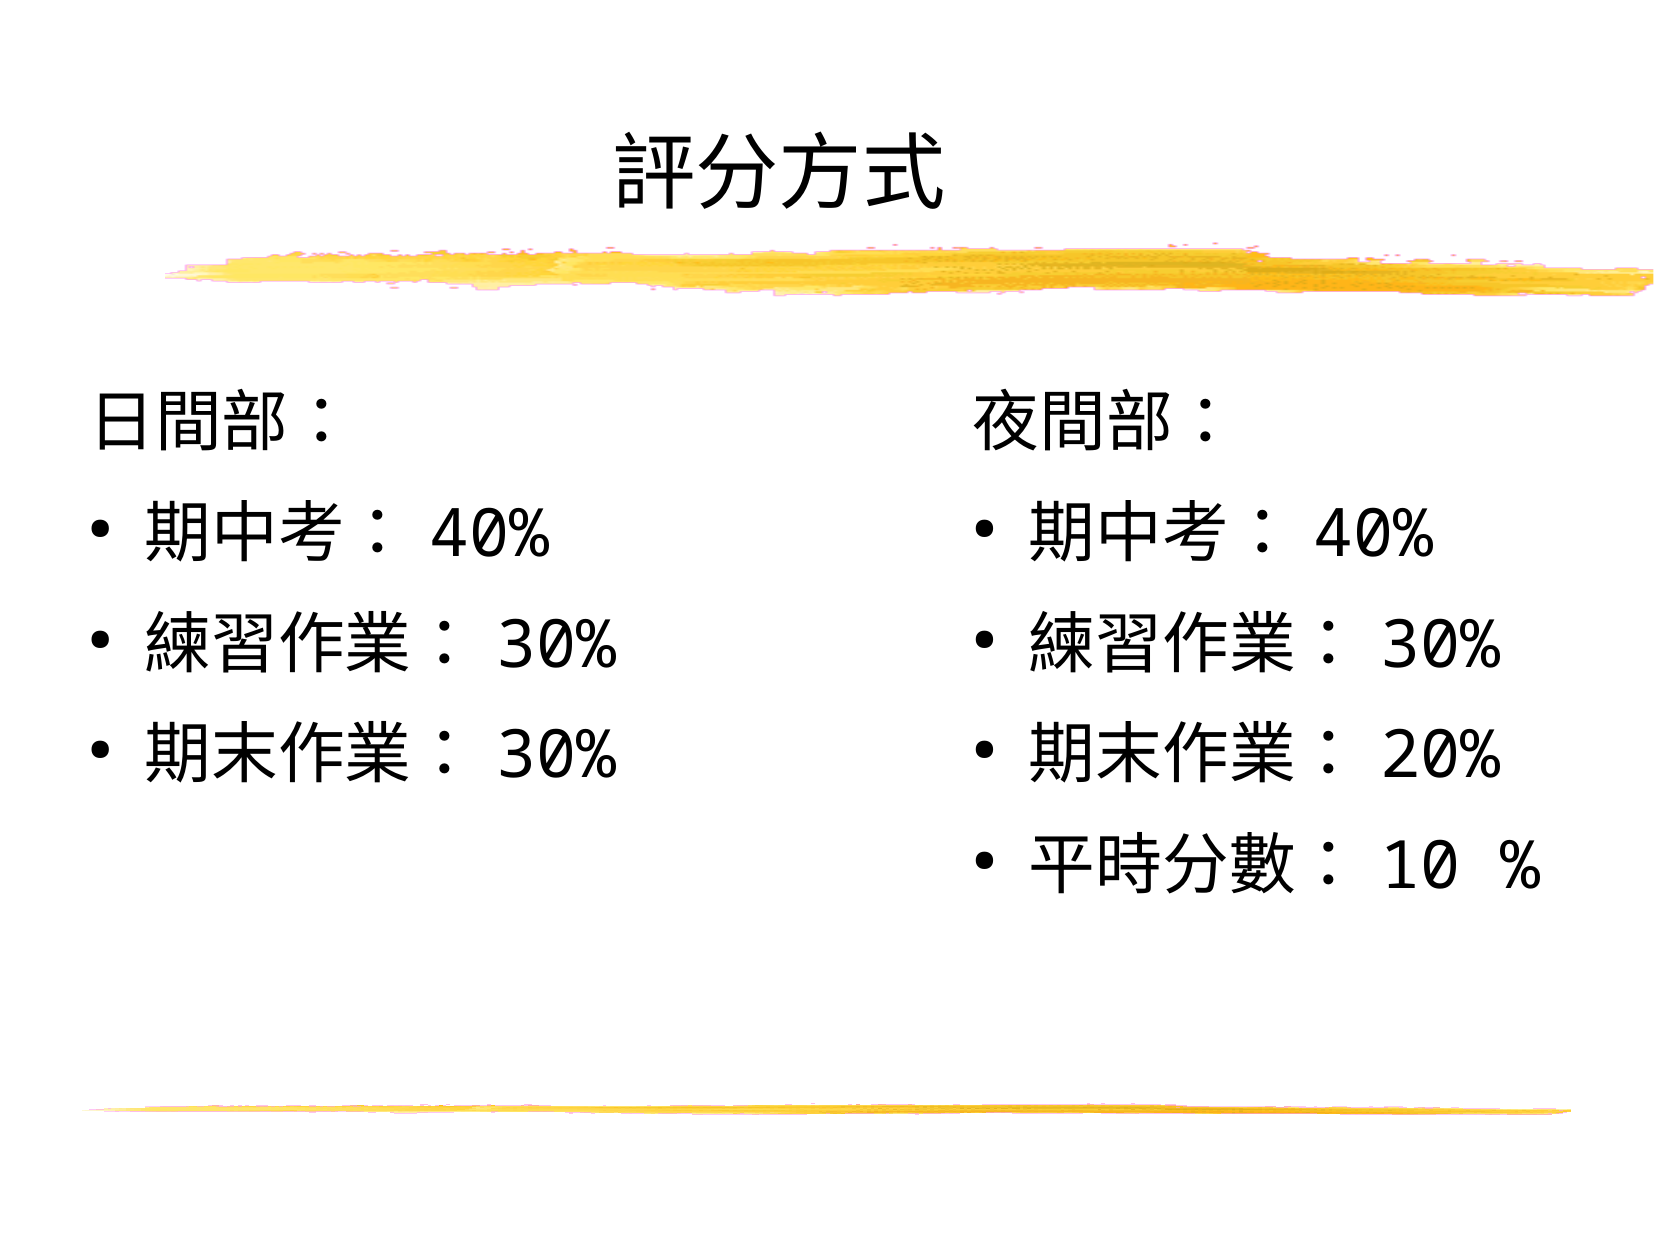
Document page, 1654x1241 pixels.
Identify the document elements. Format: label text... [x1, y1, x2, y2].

picture [82, 1102, 1571, 1117]
picture [165, 237, 1654, 308]
list 日間部： 期中考：40% 練習作業：30% 期末作業：30% [73, 361, 877, 1008]
title 評分方式 [76, 12, 1482, 235]
list 夜間部： 期中考：40% 練習作業：30% 期末作業：20% 平時分數：10 % [957, 361, 1654, 1008]
